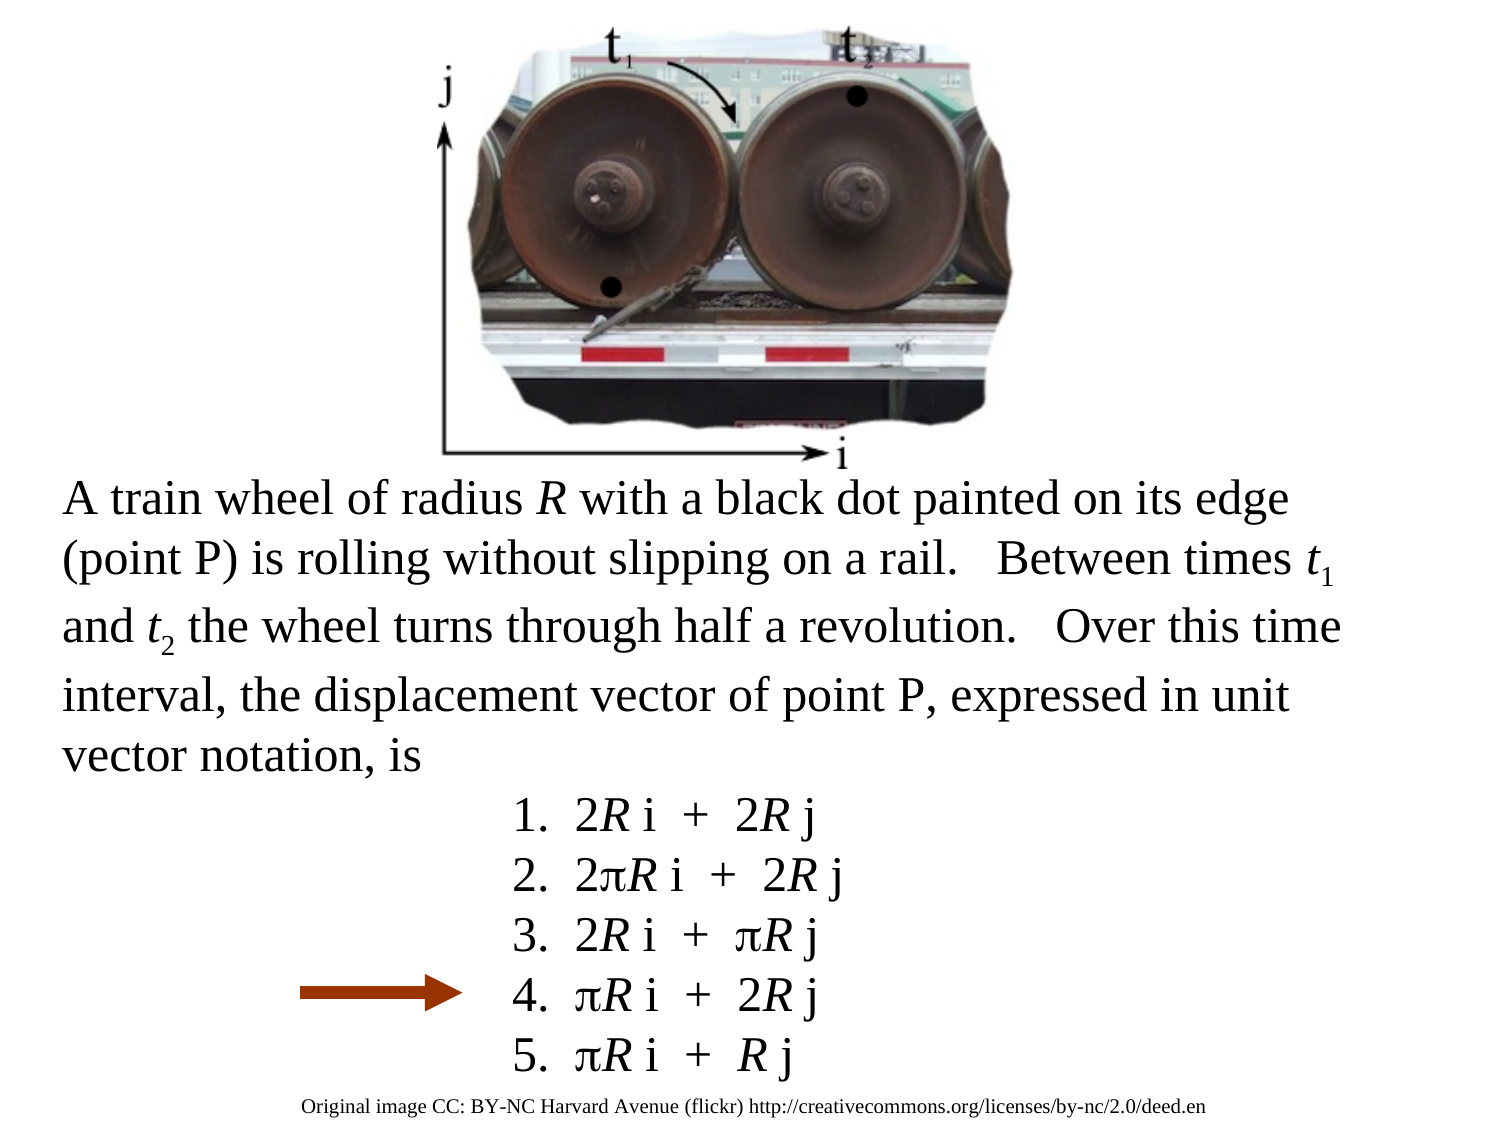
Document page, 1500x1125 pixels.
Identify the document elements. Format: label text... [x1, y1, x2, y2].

text_box A train wheel of radius R with a black dot painted on its edge (point P) is rolling without slipping on a rail. Between times t1 and t2 the wheel turns through half a revolution. Over this time interval, the displacement vector of point P, expressed in unit vector notation, is 1. 2R i + 2R j 2. 2πR i + 2R j 3. 2R i + πR j 4. πR i + 2R j 5. πR i + R j [47, 456, 1388, 1089]
text_box Original image CC: BY-NC Harvard Avenue (flickr) http://creativecommons.org/licenses/by-nc/2.0/deed.en [286, 1084, 1222, 1125]
picture [437, 24, 1015, 469]
